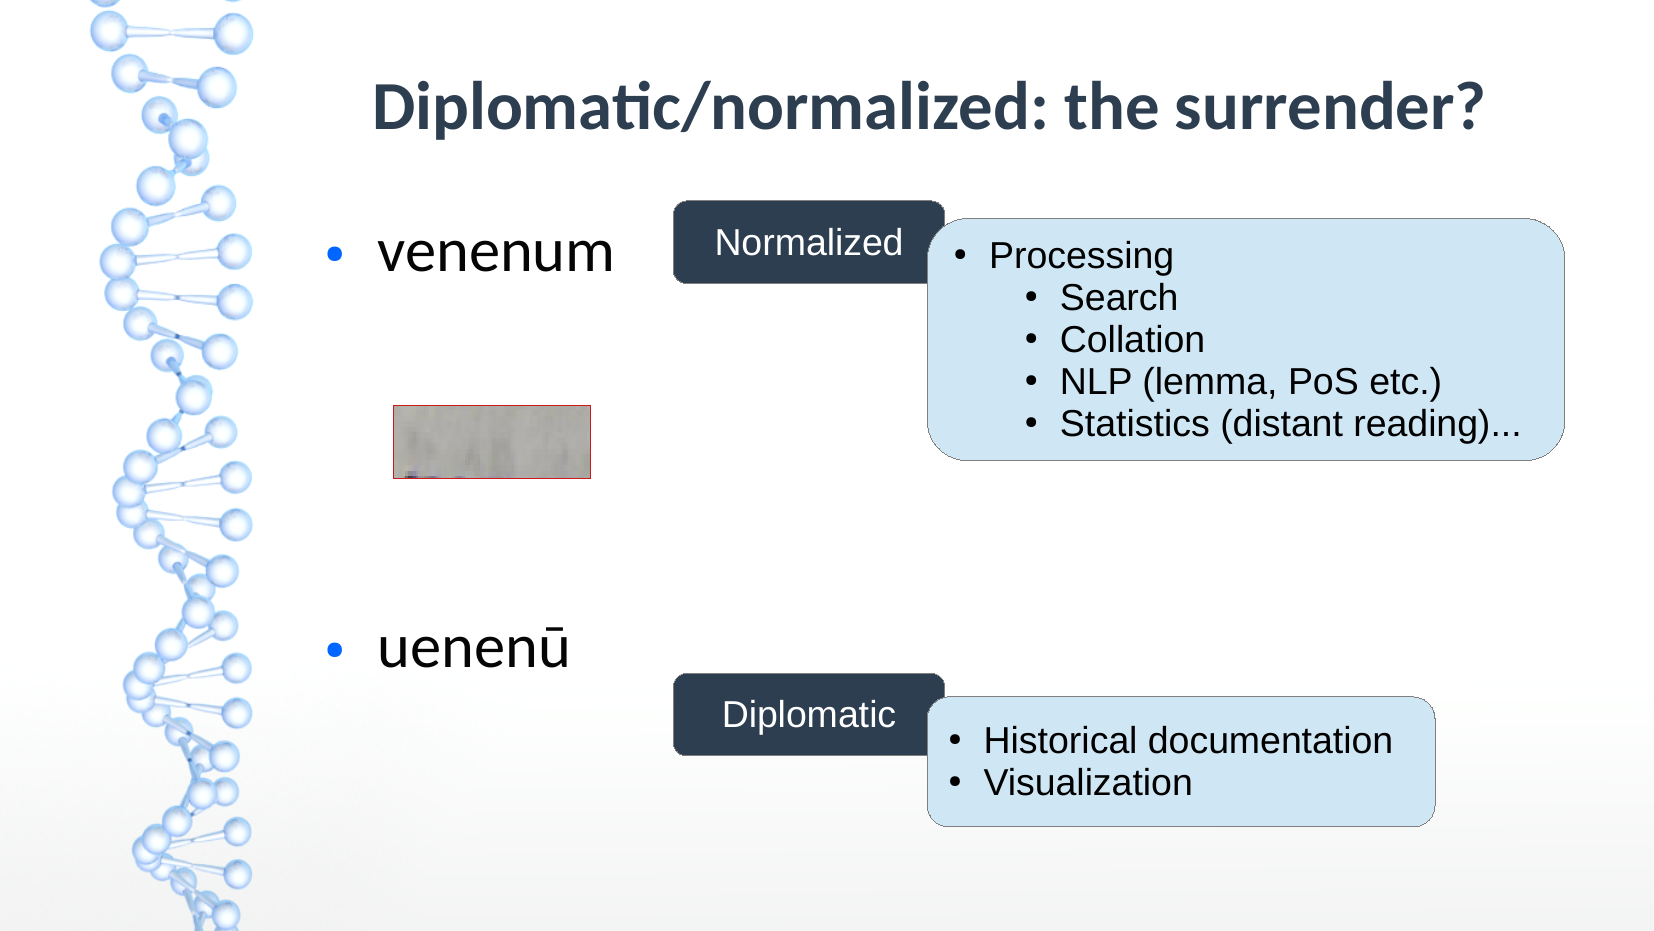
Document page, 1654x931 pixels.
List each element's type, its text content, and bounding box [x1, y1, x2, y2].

text_box Processing Search Collation NLP (lemma, PoS etc.) Statistics (distant reading)... [927, 218, 1565, 461]
text_box Diplomatic [673, 673, 945, 756]
list venenum [307, 224, 662, 308]
list uenenū [307, 620, 626, 703]
title Diplomatic/normalized: the surrender? [265, 35, 1595, 189]
text_box Historical documentation Visualization [927, 696, 1436, 827]
text_box Normalized [673, 200, 945, 284]
picture [0, 0, 1654, 931]
